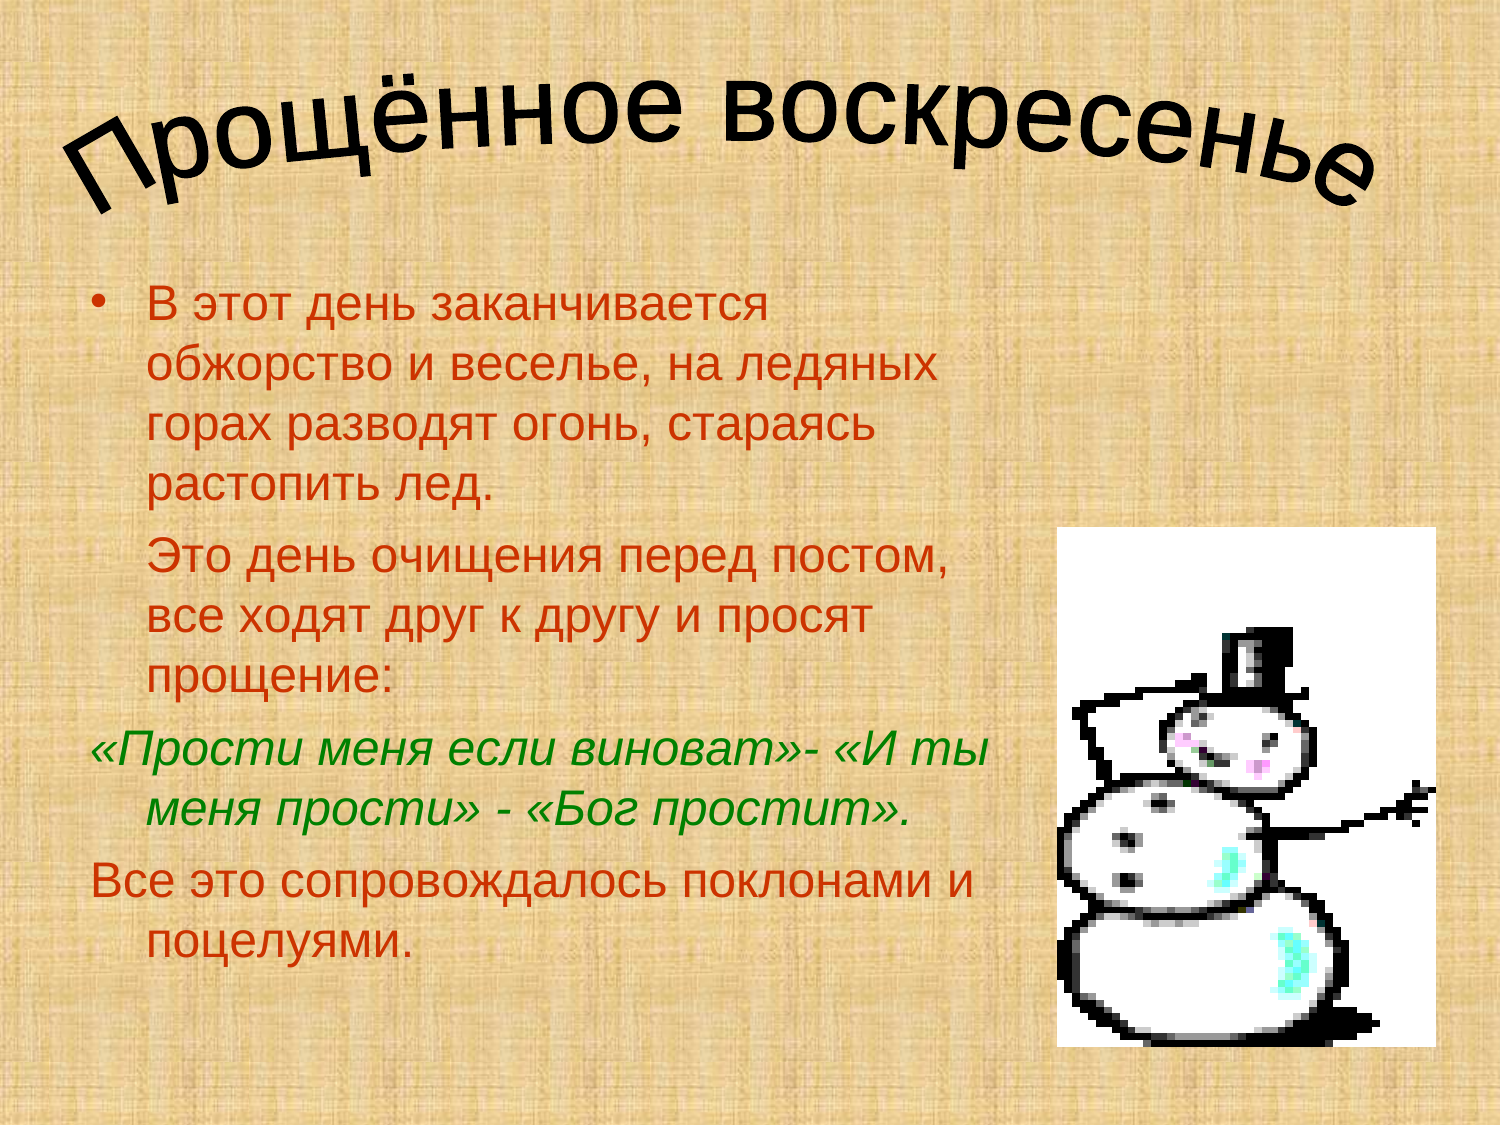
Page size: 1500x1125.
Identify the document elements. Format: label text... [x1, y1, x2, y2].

text_box Прощённое воскресенье [954, 86, 1007, 169]
text_box Прощённое воскресенье [281, 96, 370, 177]
text_box Прощённое воскресенье [847, 82, 895, 144]
text_box Прощённое воскресенье [1200, 107, 1255, 173]
text_box Прощённое воскресенье [1138, 101, 1191, 163]
text_box Прощённое воскресенье [564, 82, 617, 143]
text_box Прощённое воскресенье [783, 81, 836, 142]
text_box Прощённое воскресенье [374, 91, 427, 152]
text_box Прощённое воскресенье [726, 81, 774, 141]
text_box Прощённое воскресенье [63, 116, 156, 214]
text_box Прощённое воскресенье [217, 107, 271, 168]
text_box Прощённое воскресенье [1081, 95, 1130, 157]
picture [0, 0, 1500, 1125]
text_box Прощённое воскресенье [439, 87, 489, 149]
list В этот день заканчивается обжорство и веселье, на ледяных горах разводят огонь, стараясь растопить лед. Это день очищения перед постом, все ходят друг к другу и просят прощение: «Прости меня если виноват»- «И ты меня прости» - «Бог простит». Все это сопровождалось поклонами и поцелуями. [74, 262, 1010, 1006]
text_box Прощённое воскресенье [1261, 118, 1310, 182]
text_box Прощённое воскресенье [628, 81, 681, 142]
text_box Прощённое воскресенье [503, 84, 552, 145]
text_box Прощённое воскресенье [905, 84, 950, 145]
text_box Прощённое воскресенье [152, 117, 208, 204]
text_box Прощённое воскресенье [1017, 90, 1070, 152]
text_box Прощённое воскресенье [1315, 143, 1373, 206]
